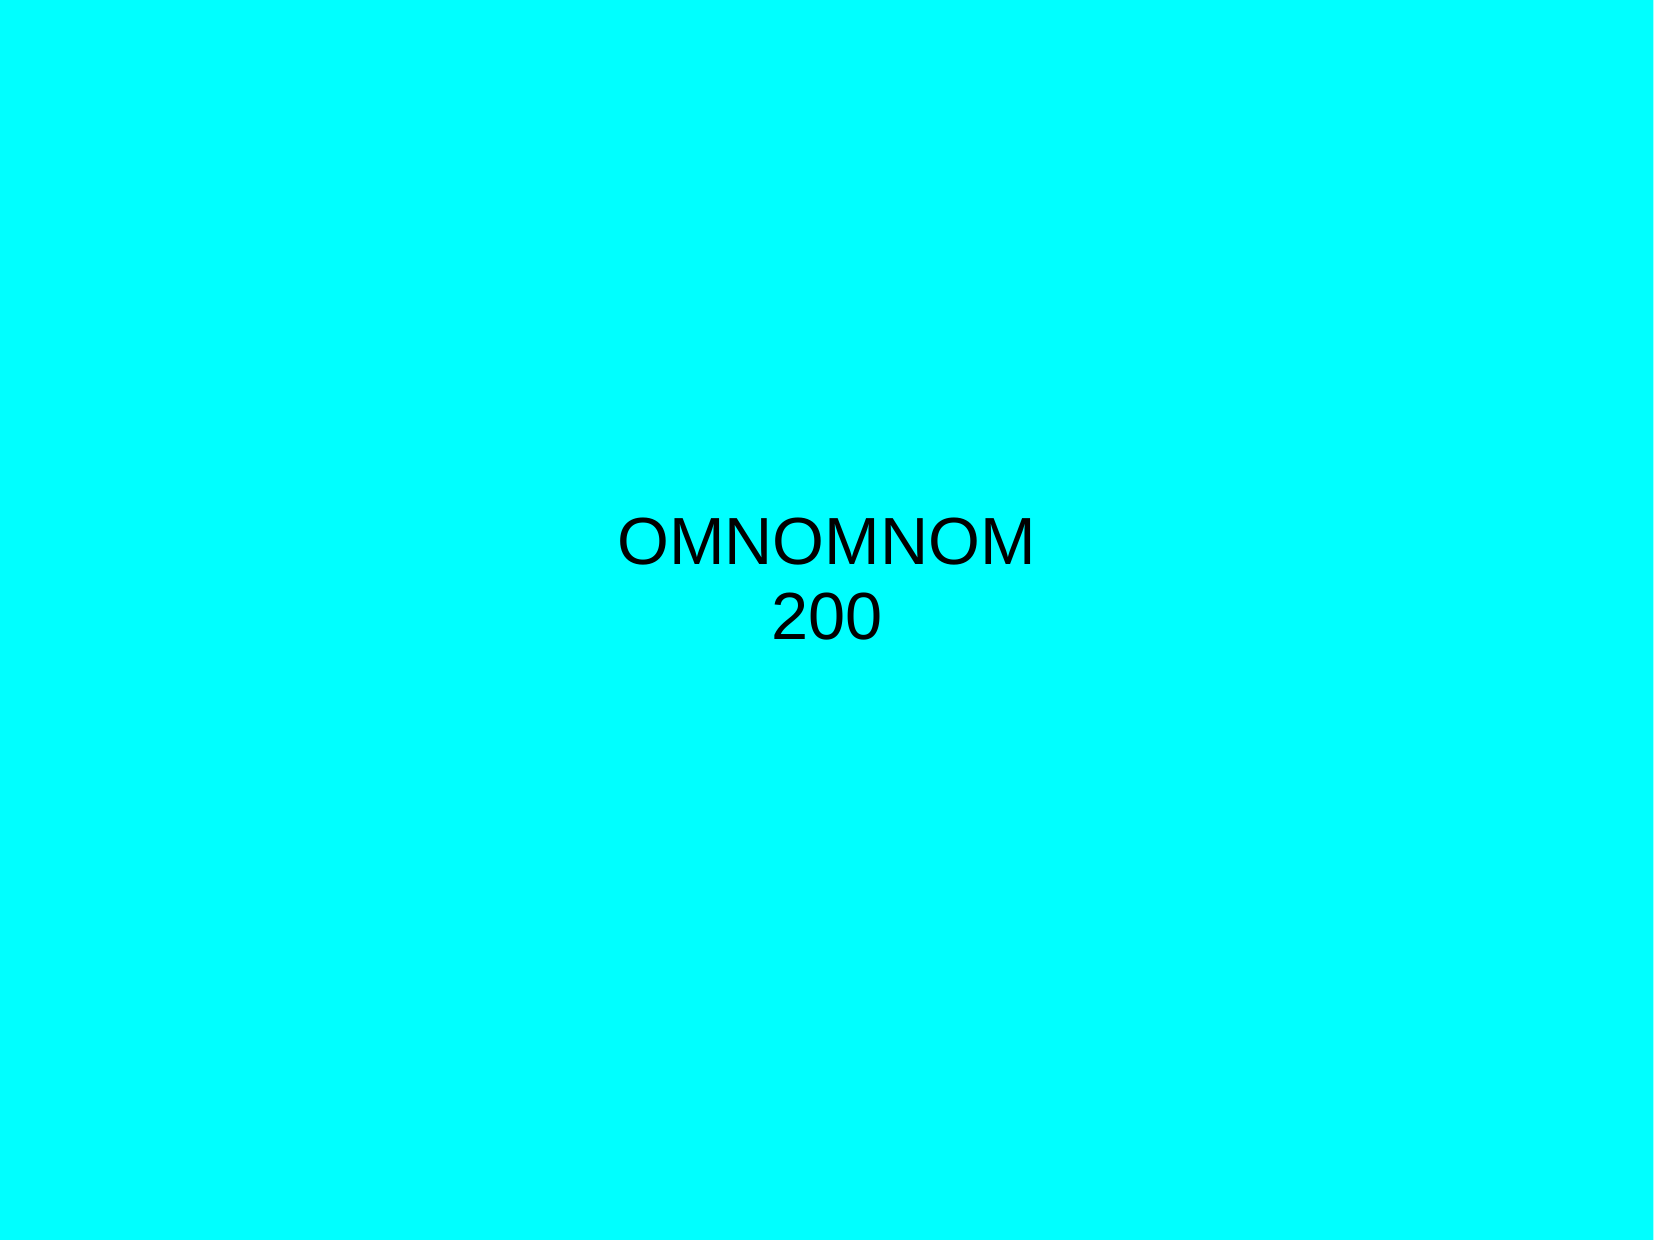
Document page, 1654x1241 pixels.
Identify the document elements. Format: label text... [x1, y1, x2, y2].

subtitle OMNOMNOM 200 [82, 49, 1571, 1109]
